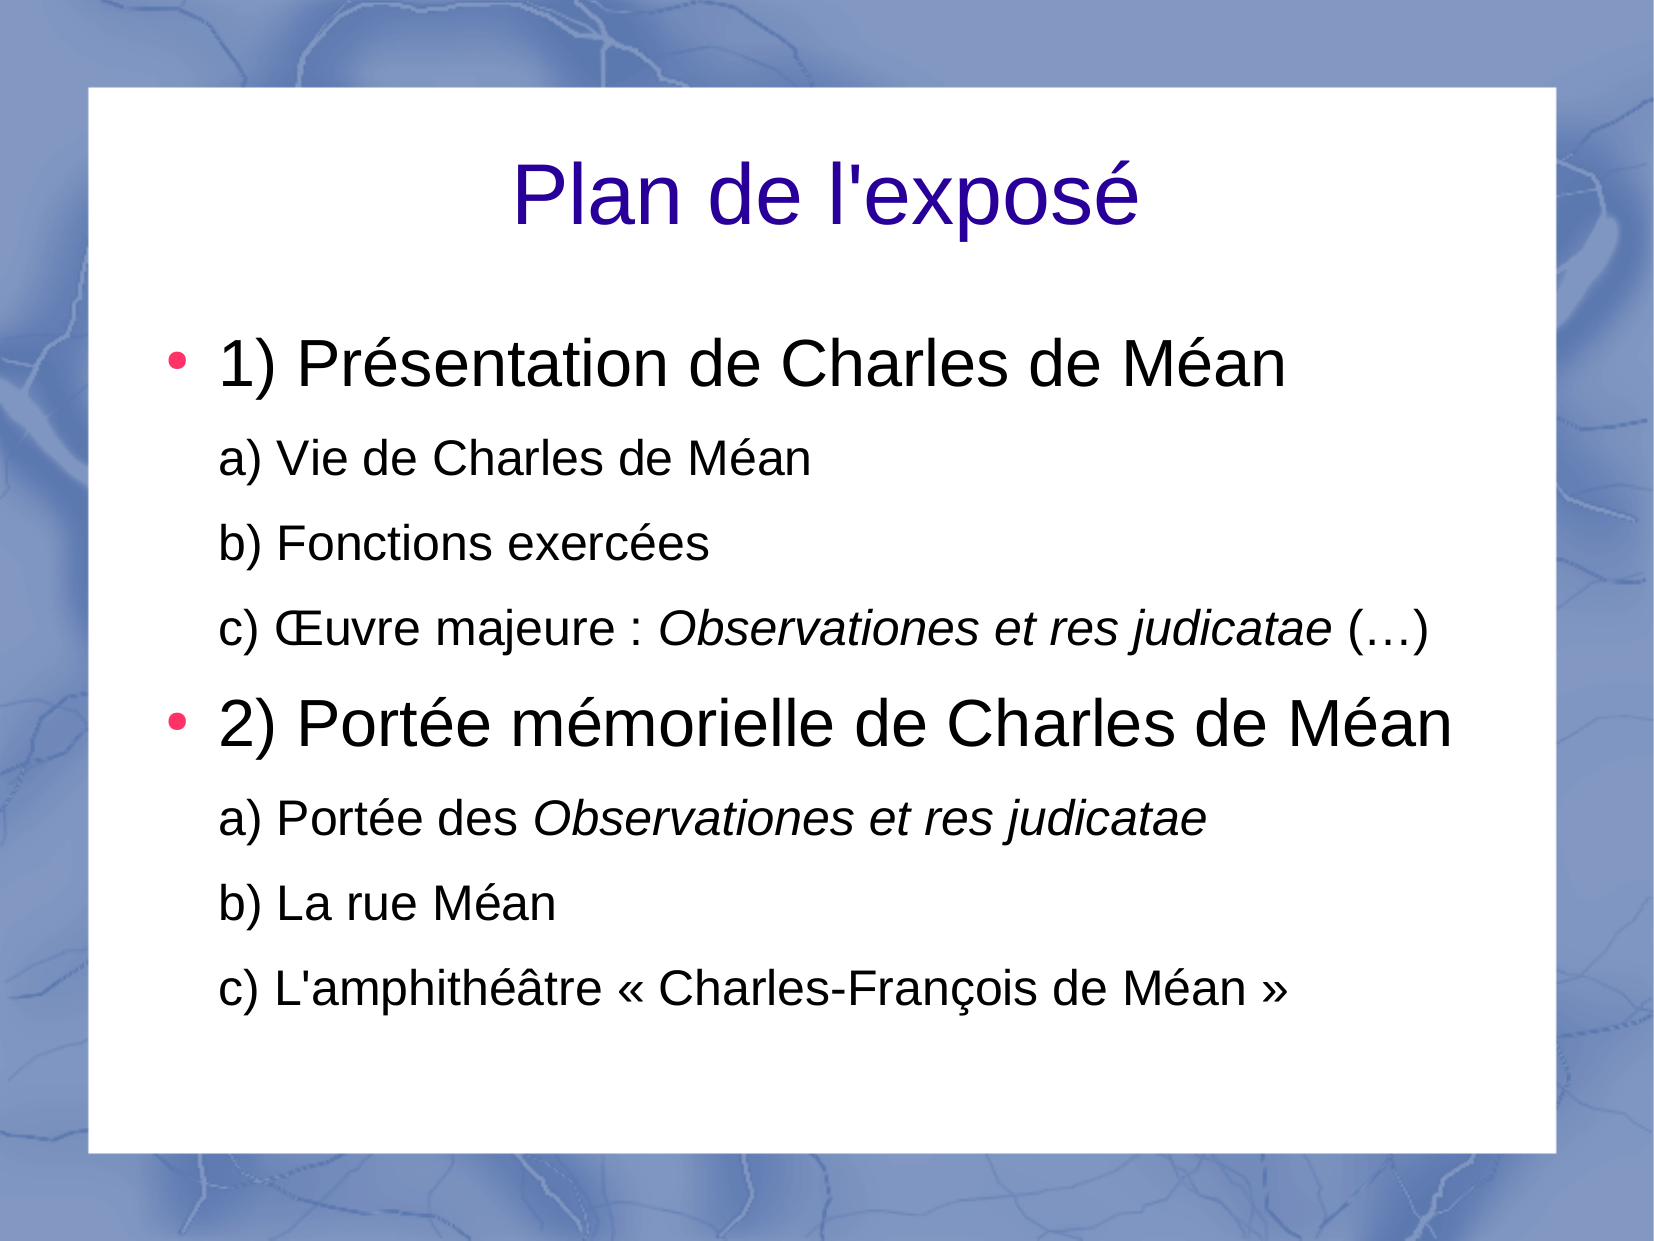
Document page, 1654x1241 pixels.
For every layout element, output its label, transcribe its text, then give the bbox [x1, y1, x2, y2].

picture [0, 0, 1654, 1241]
list 1) Présentation de Charles de Méan a) Vie de Charles de Méan b) Fonctions exercées c) Œuvre majeure : Observationes et res judicatae (…) 2) Portée mémorielle de Charles de Méan a) Portée des Observationes et res judicatae b) La rue Méan c) L'amphithéâtre « Charles-François de Méan » [147, 325, 1506, 1031]
title Plan de l'exposé [118, 90, 1536, 298]
